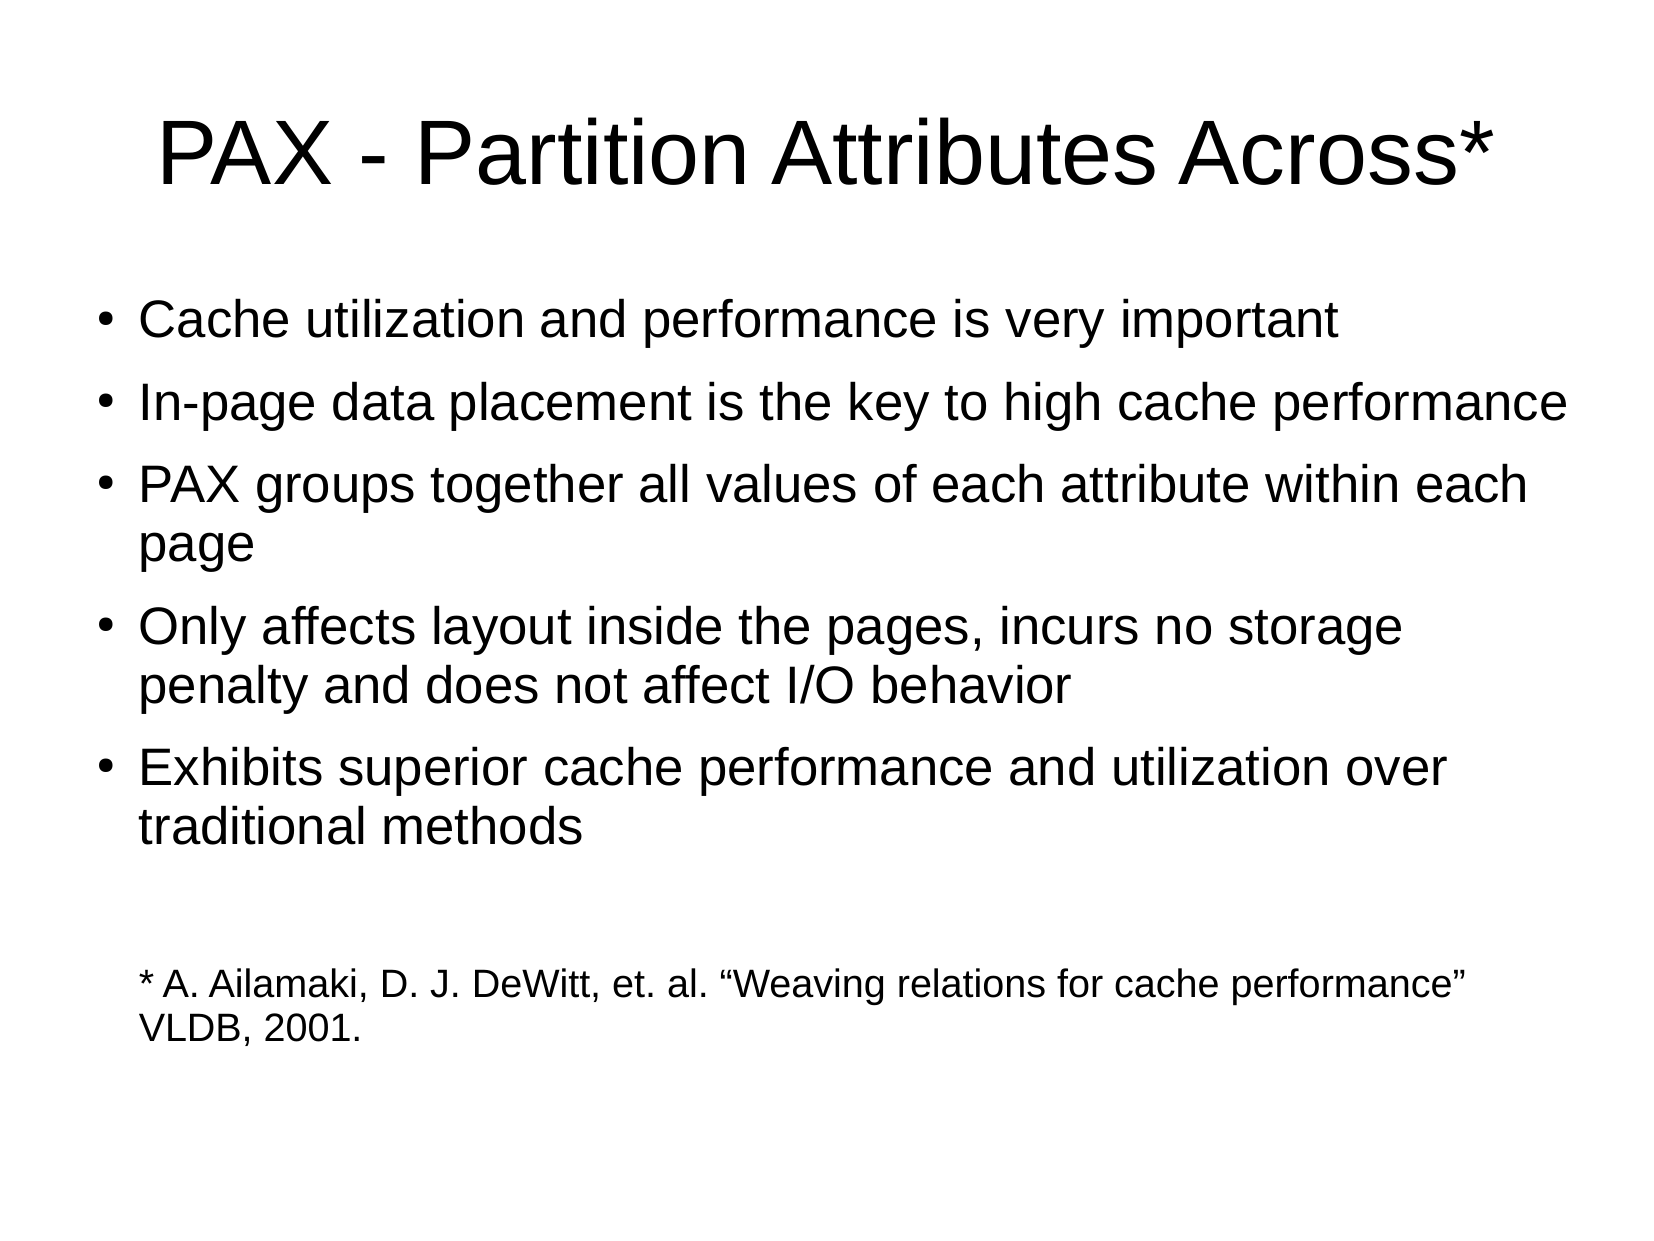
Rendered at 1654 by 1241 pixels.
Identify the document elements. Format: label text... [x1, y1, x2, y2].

title PAX - Partition Attributes Across* [82, 56, 1571, 250]
list Cache utilization and performance is very important In-page data placement is the key to high cache performance PAX groups together all values of each attribute within each page Only affects layout inside the pages, incurs no storage penalty and does not affect I/O behavior Exhibits superior cache performance and utilization over traditional methods * A. Ailamaki, D. J. DeWitt, et. al. “Weaving relations for cache performance” VLDB, 2001. [82, 290, 1571, 1109]
